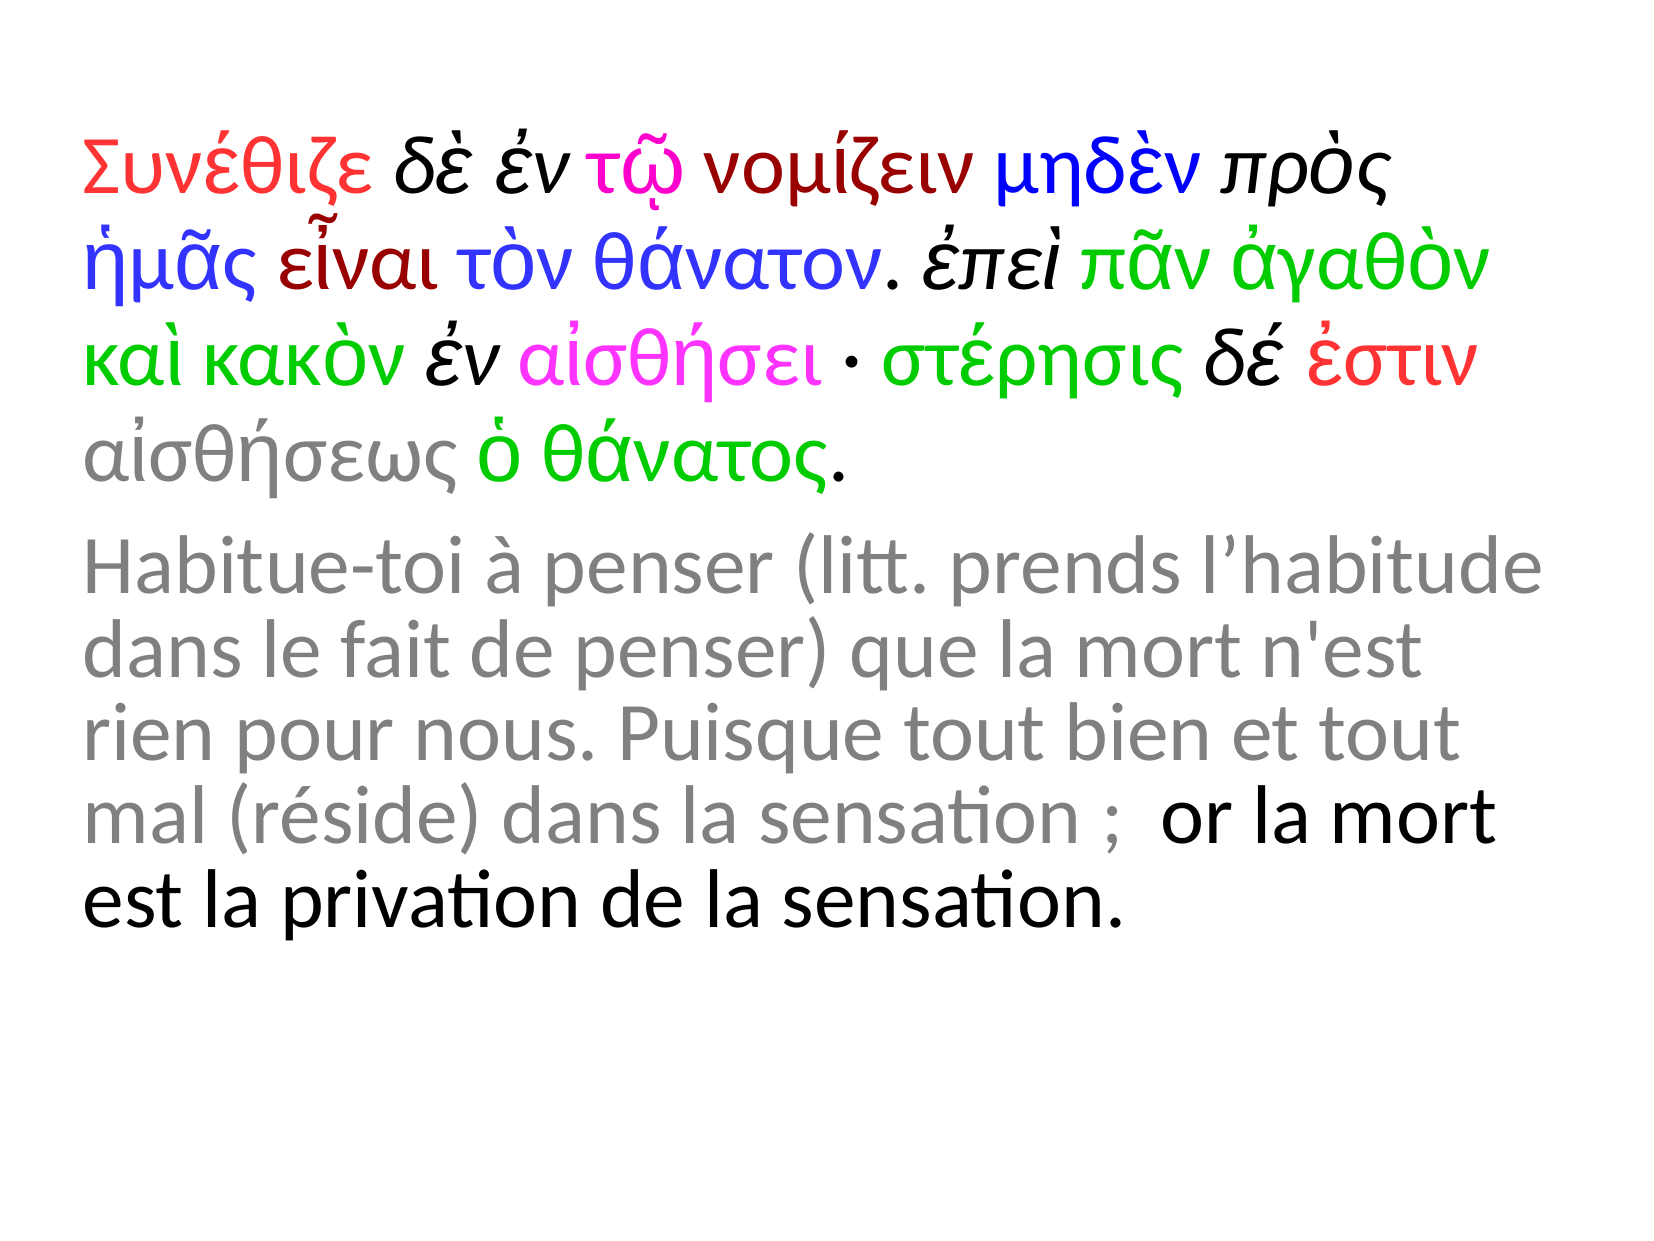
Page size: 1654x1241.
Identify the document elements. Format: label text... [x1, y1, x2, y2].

list Συνέθιζε δὲ ἐν τῷ νομίζειν μηδὲν πρὸς ἡμᾶς εἶναι τὸν θάνατον. ἐπεὶ πᾶν ἀγαθὸν καὶ κακὸν ἐν αἰσθήσει · στέρησις δέ ἐστιν αἰσθήσεως ὁ θάνατος. Habitue-toi à penser (litt. prends l’habitude dans le fait de penser) que la mort n'est rien pour nous. Puisque tout bien et tout mal (réside) dans la sensation ; or la mort est la privation de la sensation. [82, 118, 1571, 1121]
